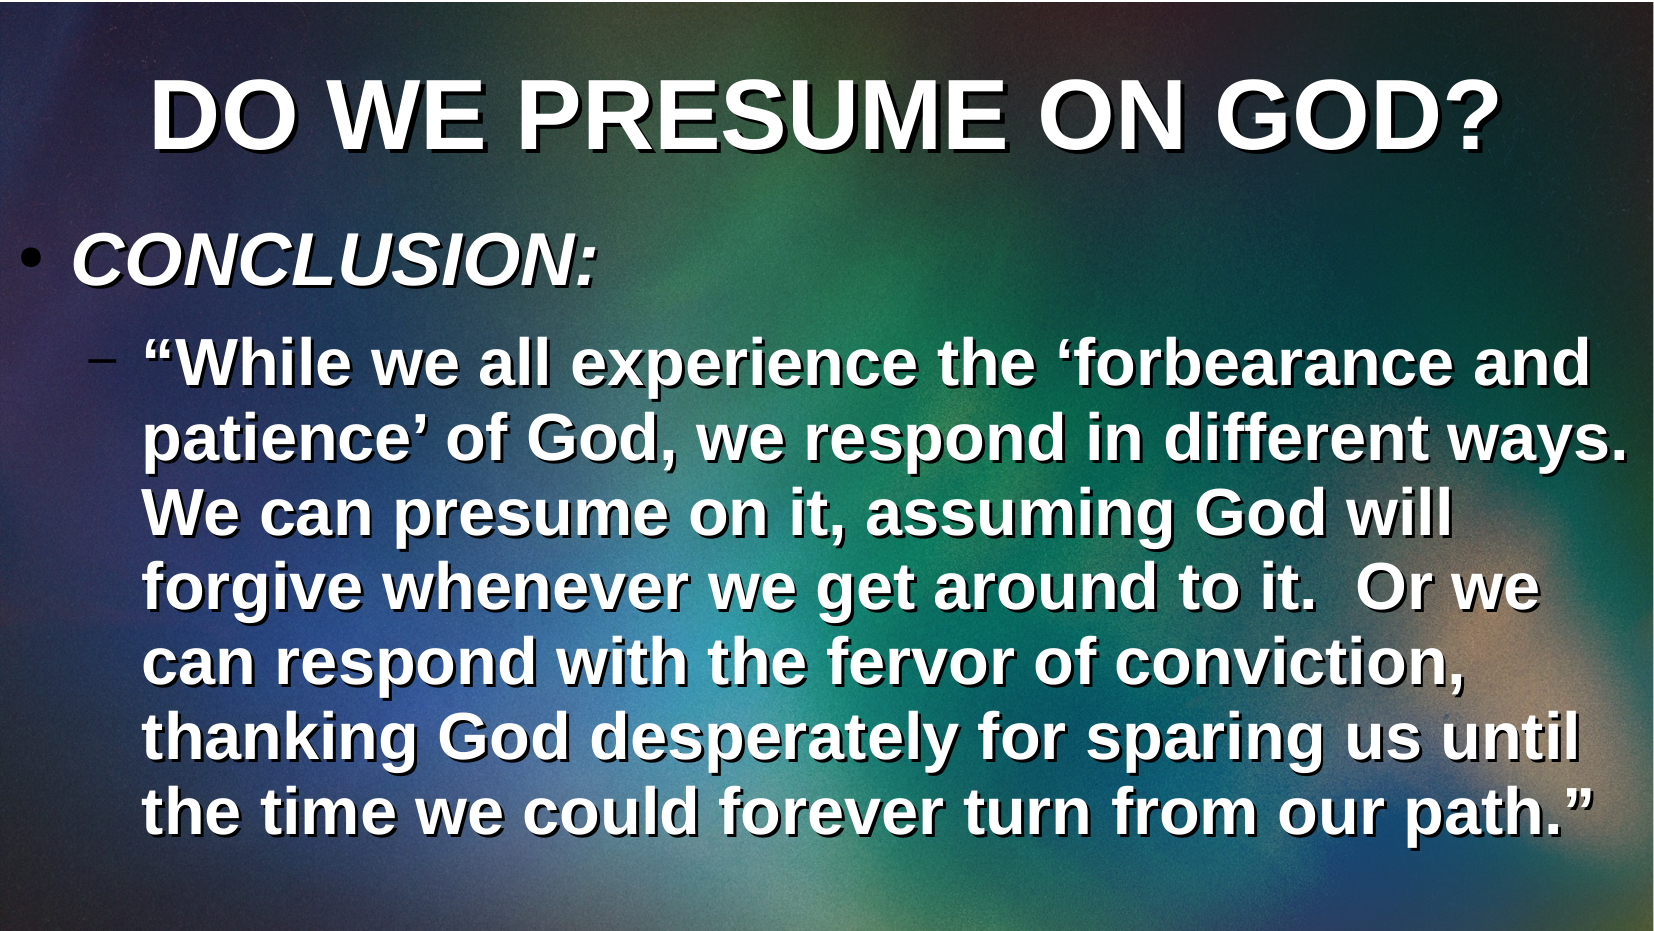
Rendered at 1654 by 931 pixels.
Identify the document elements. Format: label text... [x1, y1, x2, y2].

title DO WE PRESUME ON GOD? [82, 37, 1571, 193]
picture [0, 2, 1654, 217]
list CONCLUSION: “While we all experience the ‘forbearance and patience’ of God, we respond in different ways. We can presume on it, assuming God will forgive whenever we get around to it. Or we can respond with the fervor of conviction, thanking God desperately for sparing us until the time we could forever turn from our path.” [0, 217, 1654, 931]
